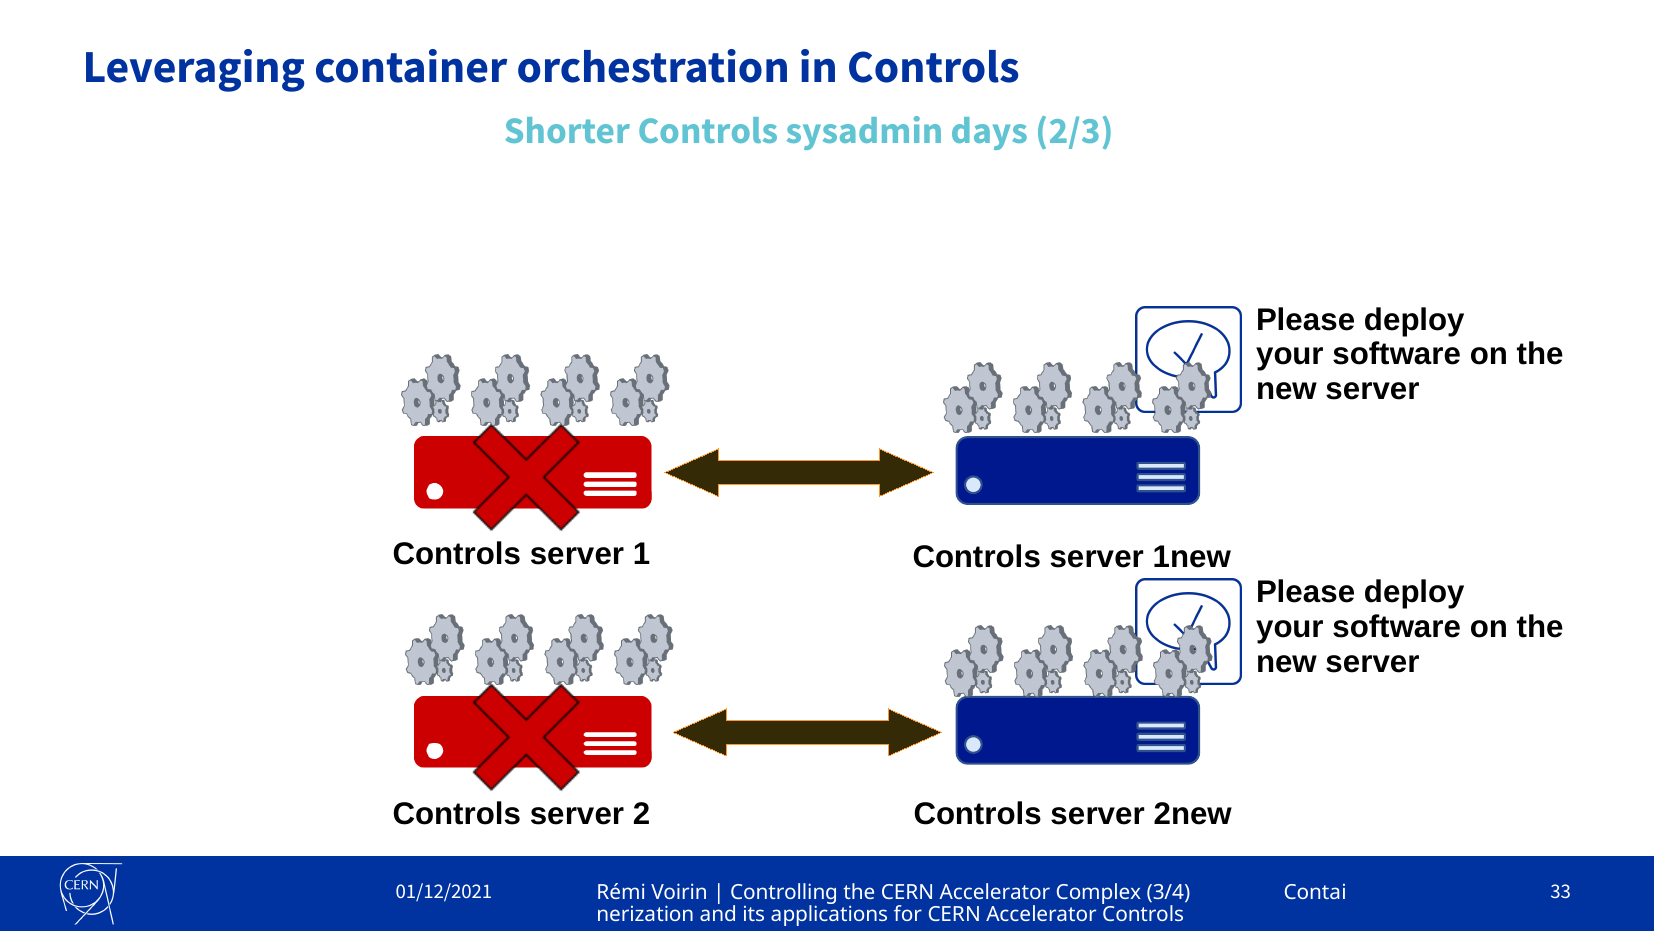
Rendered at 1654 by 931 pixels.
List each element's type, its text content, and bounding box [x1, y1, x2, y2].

picture [405, 614, 674, 789]
text_box Please deploy your software on the new server [1241, 294, 1630, 414]
text_box [956, 697, 1200, 764]
picture [943, 306, 1241, 433]
text_box [664, 448, 934, 497]
title Leveraging container orchestration in Controls [82, 37, 1571, 193]
text_box Controls server 1new [897, 531, 1287, 582]
text_box Please deploy your software on the new server [1241, 566, 1630, 686]
text_box [956, 437, 1200, 504]
list Shorter Controls sysadmin days (2/3) [82, 106, 1536, 178]
picture [944, 578, 1241, 697]
picture [56, 859, 127, 928]
text_box [673, 708, 942, 756]
text_box Controls server 1 [377, 529, 684, 579]
text_box Controls server 2new [898, 789, 1288, 839]
text_box Controls server 2 [377, 789, 672, 839]
picture [401, 354, 670, 529]
